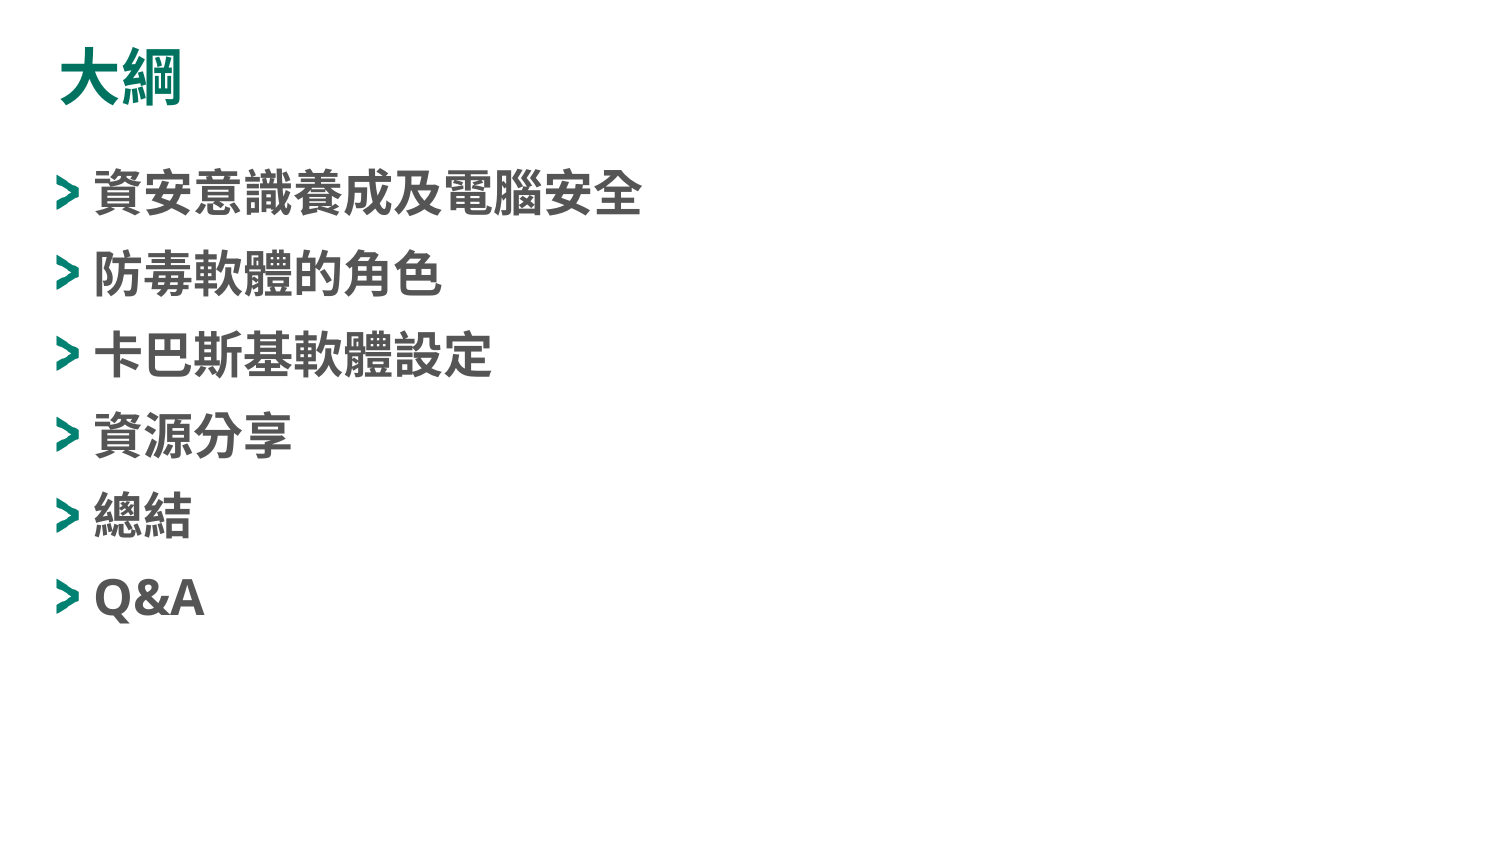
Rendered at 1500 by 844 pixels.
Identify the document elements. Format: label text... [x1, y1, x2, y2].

title 大綱 [58, 52, 1489, 163]
list 資安意識養成及電腦安全 防毒軟體的角色 卡巴斯基軟體設定 資源分享 總結 Q&A [56, 161, 1406, 782]
